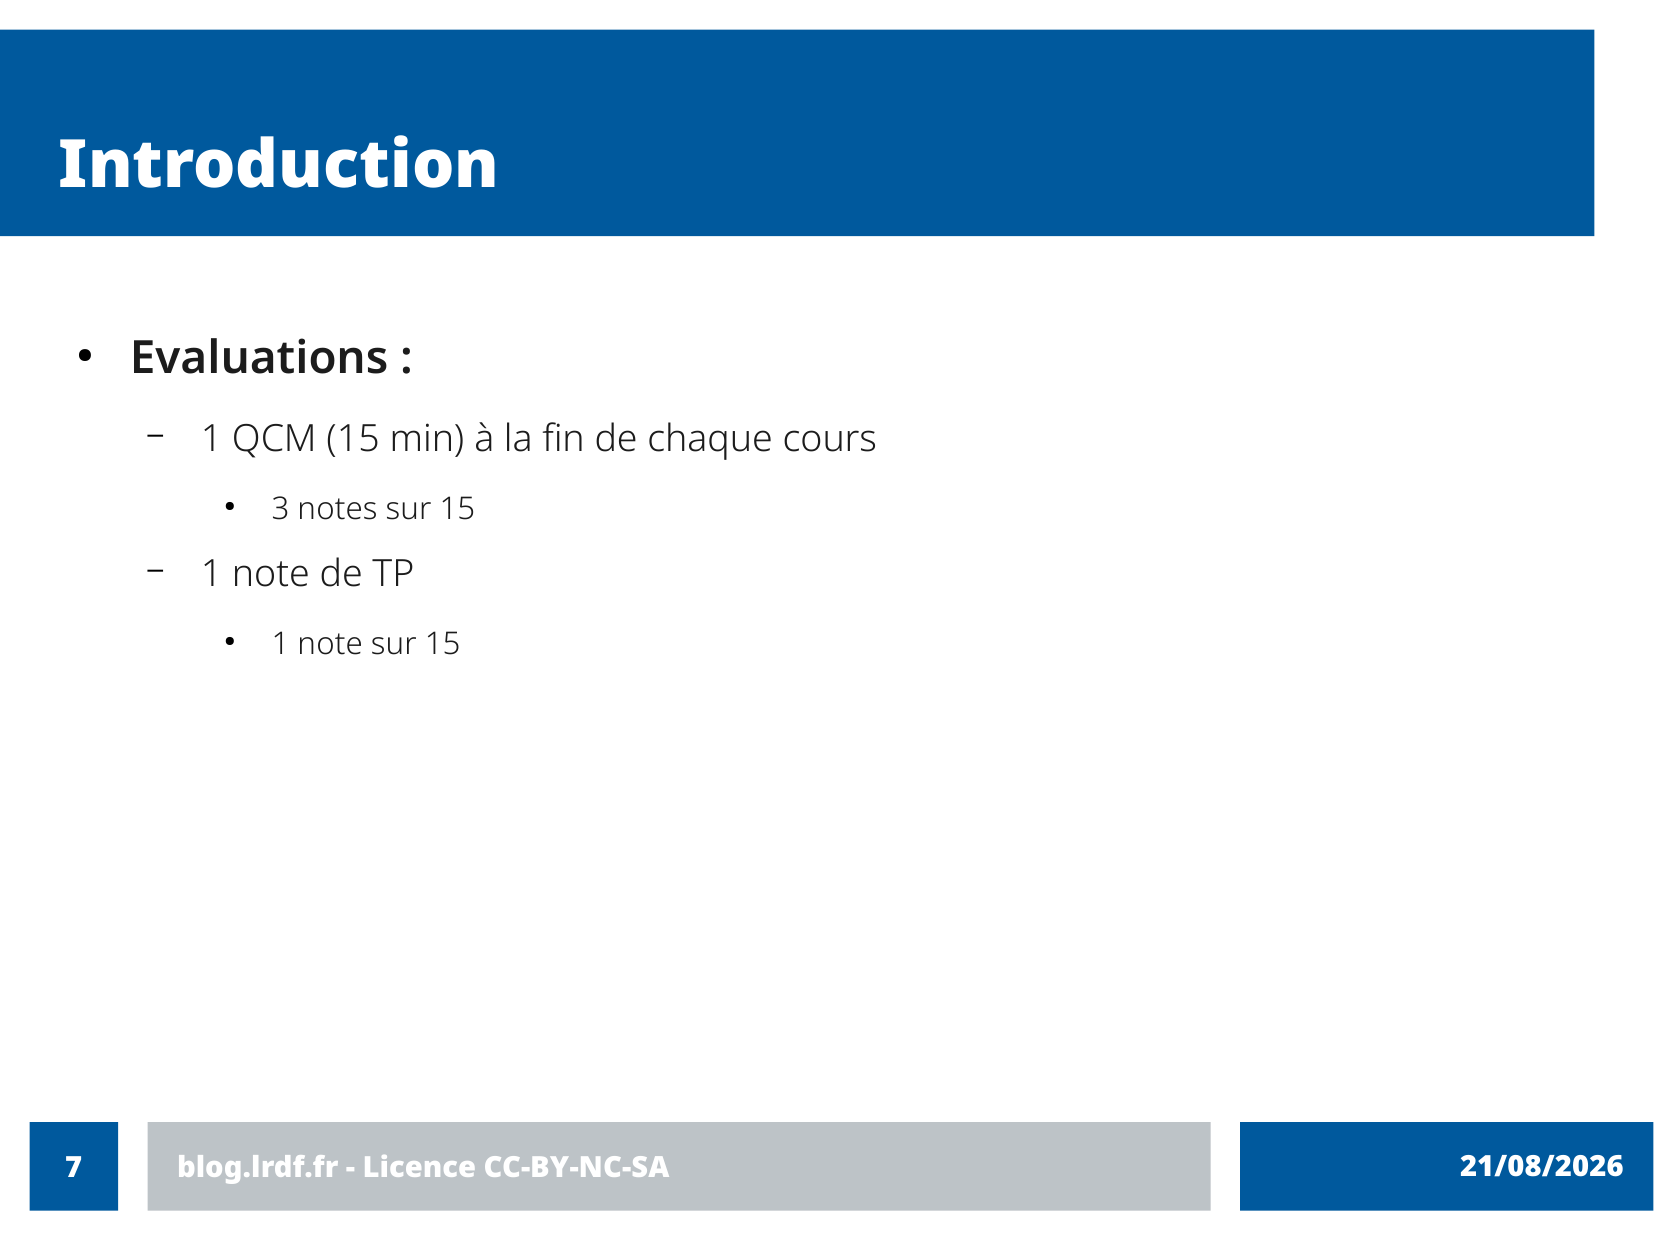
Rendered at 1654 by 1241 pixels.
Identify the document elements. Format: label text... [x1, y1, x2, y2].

title Introduction [59, 59, 1595, 207]
list Evaluations : 1 QCM (15 min) à la fin de chaque cours 3 notes sur 15 1 note de TP 1 note sur 15 [59, 324, 1565, 1093]
